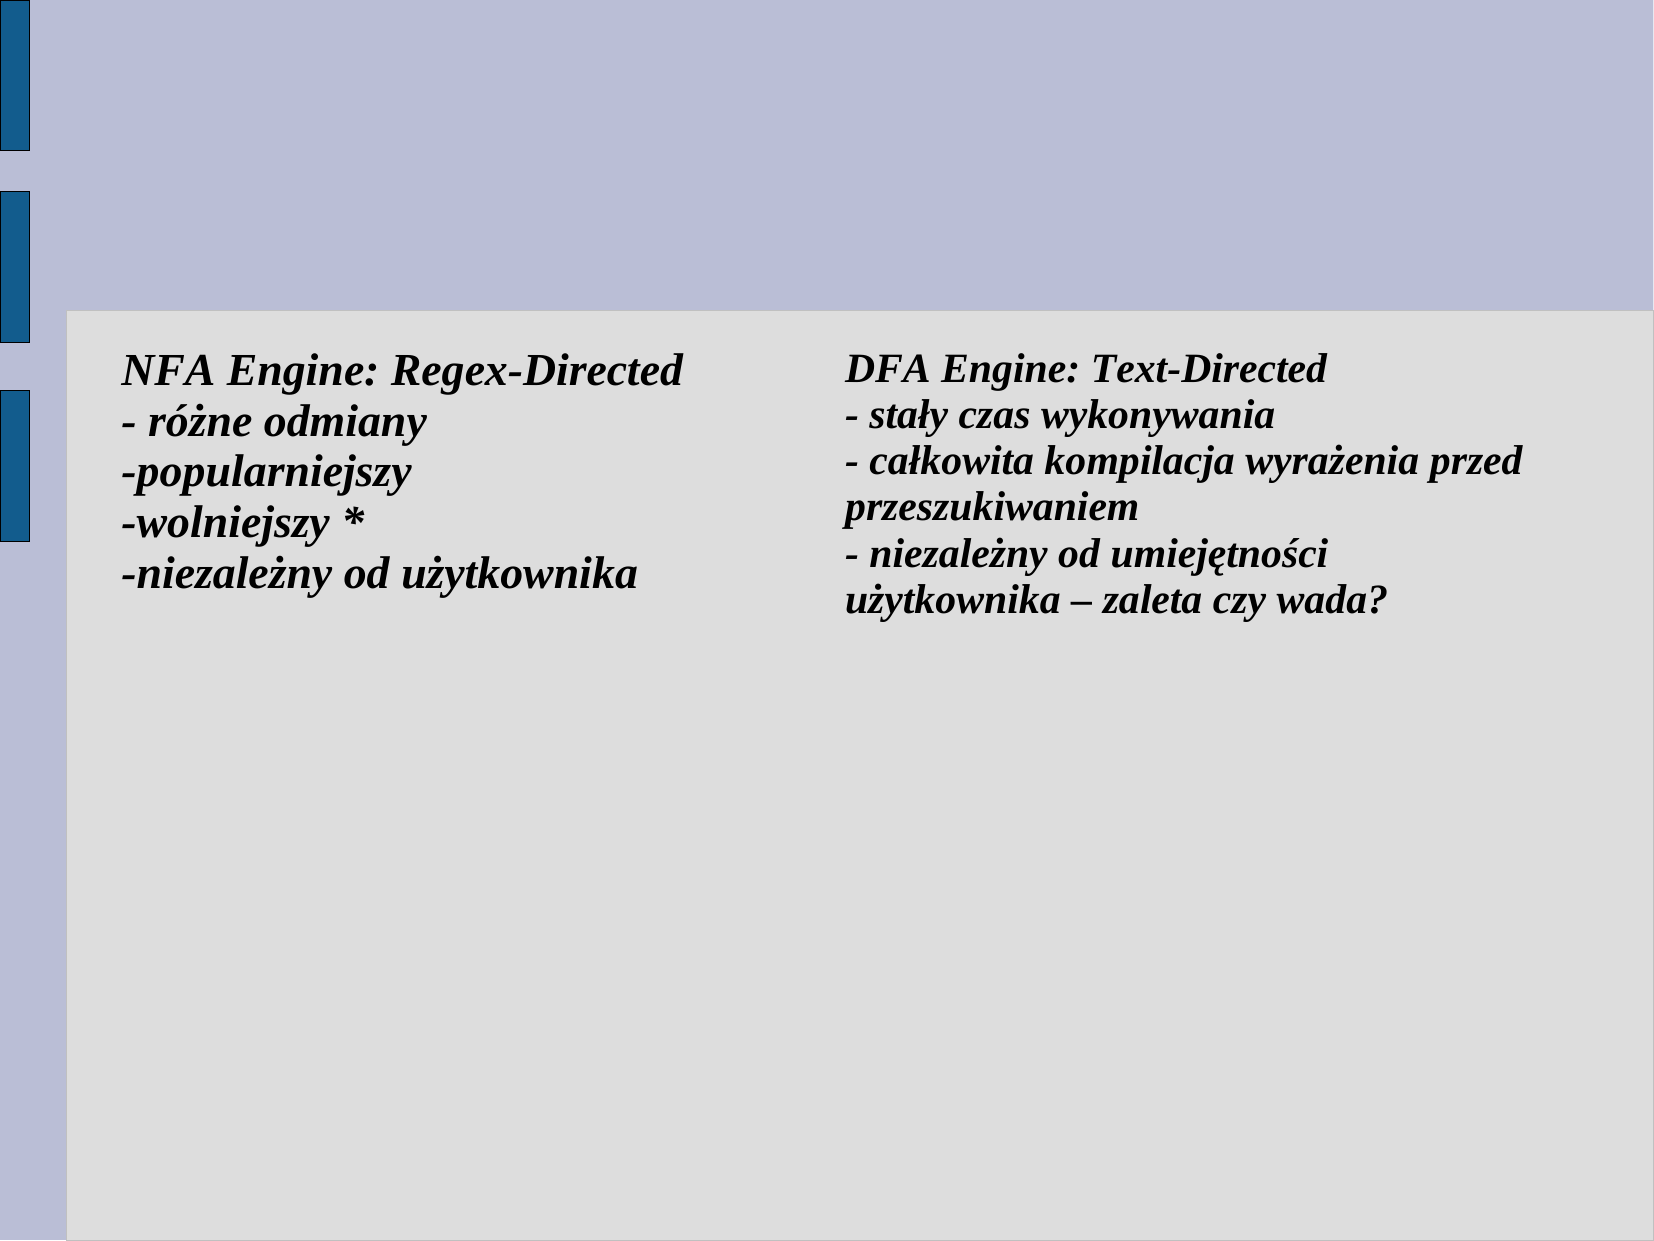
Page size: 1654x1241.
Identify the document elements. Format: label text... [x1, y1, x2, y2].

list DFA Engine: Text-Directed - stały czas wykonywania - całkowita kompilacja wyrażenia przed przeszukiwaniem - niezależny od umiejętności użytkownika – zaleta czy wada? [845, 344, 1535, 1112]
list NFA Engine: Regex-Directed - różne odmiany -popularniejszy -wolniejszy * -niezależny od użytkownika [121, 344, 811, 1112]
